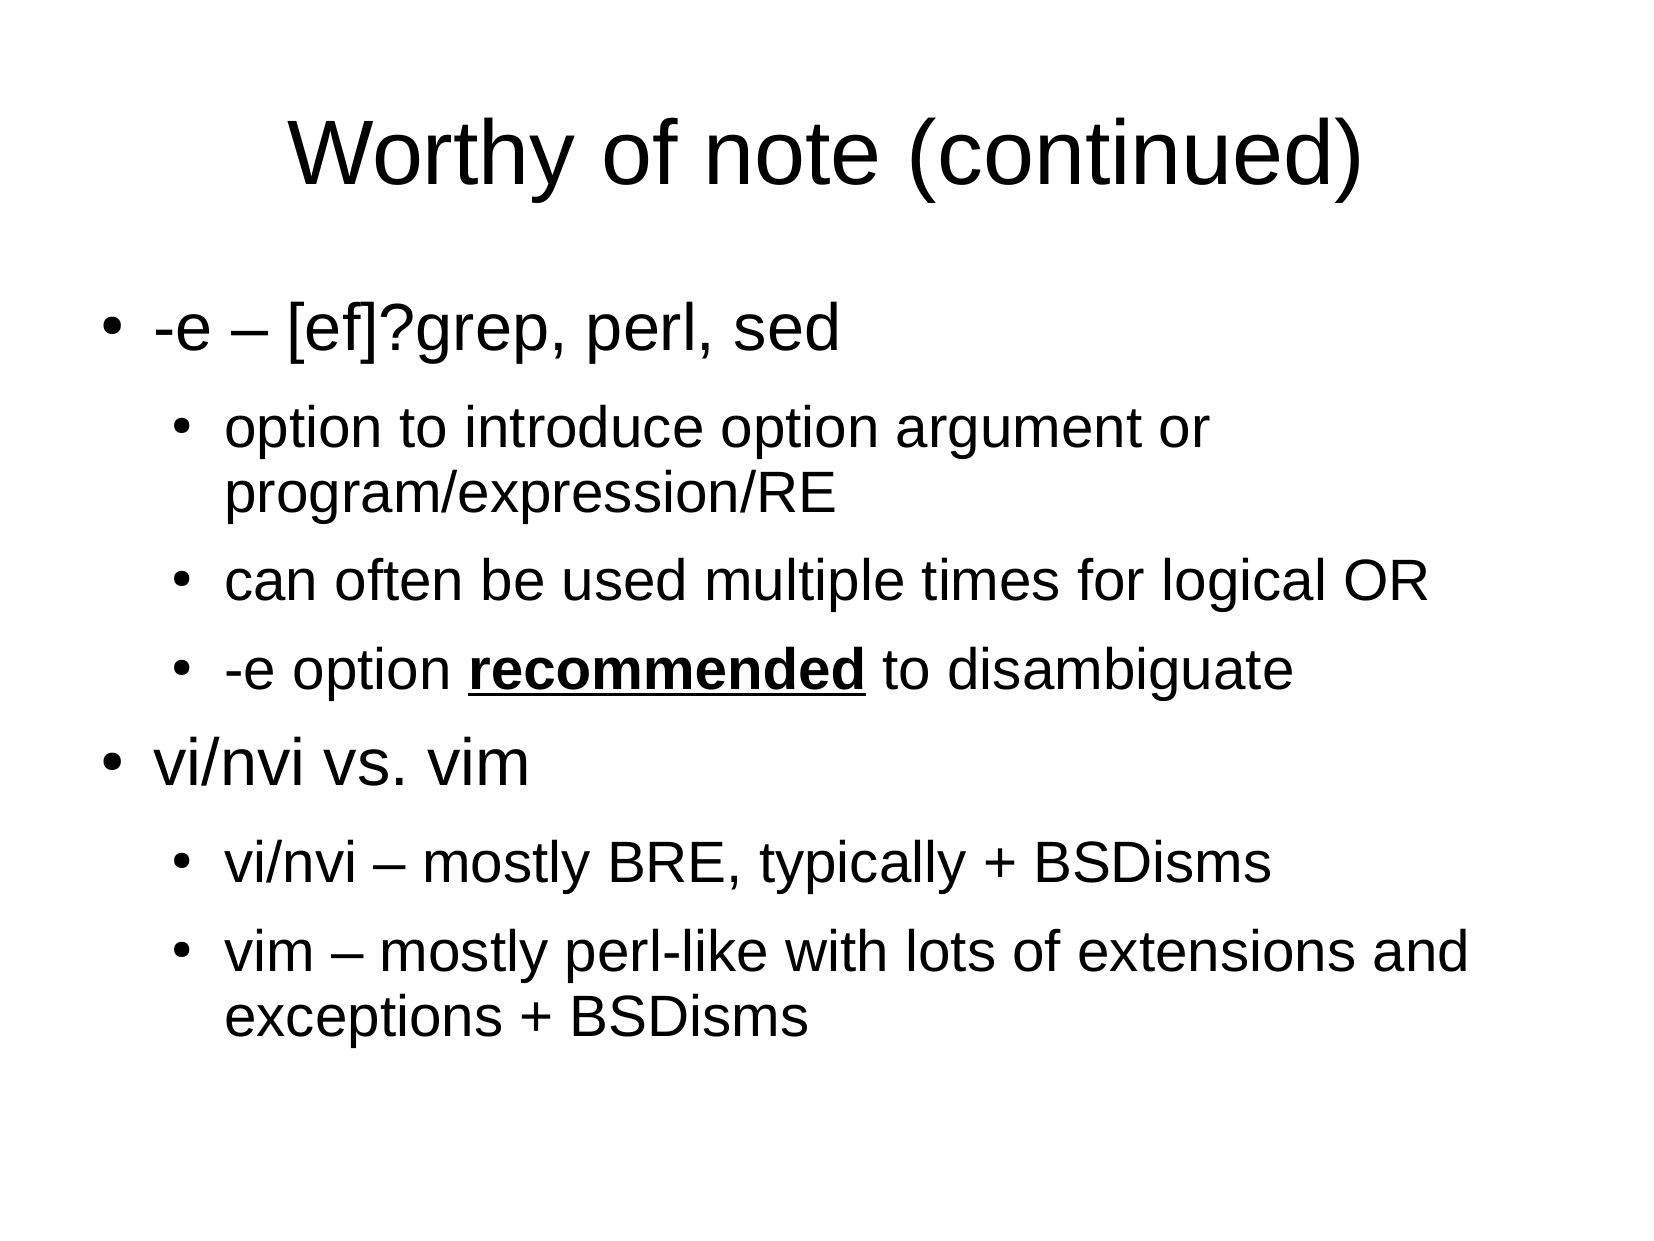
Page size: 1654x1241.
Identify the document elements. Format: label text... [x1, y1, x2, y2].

list -e – [ef]?grep, perl, sed option to introduce option argument or program/expression/RE can often be used multiple times for logical OR -e option recommended to disambiguate vi/nvi vs. vim vi/nvi – mostly BRE, typically + BSDisms vim – mostly perl-like with lots of extensions and exceptions + BSDisms [82, 290, 1571, 1094]
title Worthy of note (continued) [82, 56, 1571, 250]
